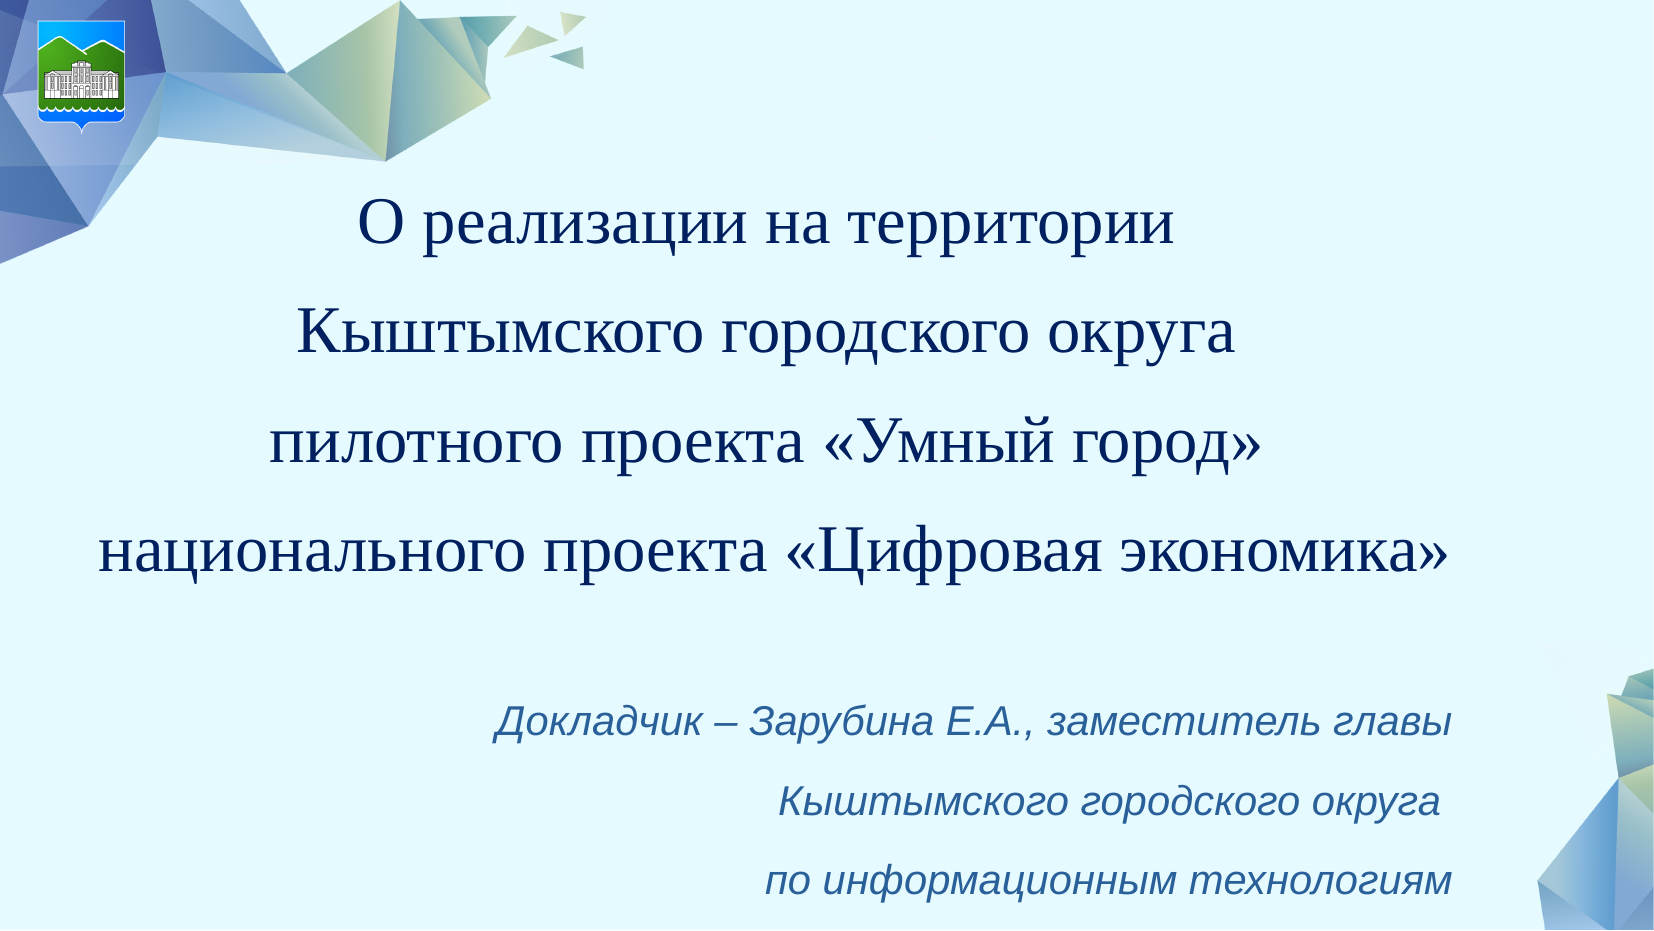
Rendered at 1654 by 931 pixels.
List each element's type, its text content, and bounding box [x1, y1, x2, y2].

subtitle О реализации на территории Кыштымского городского округа пилотного проекта «Умный город» национального проекта «Цифровая экономика» Докладчик – Зарубина Е.А., заместитель главы Кыштымского городского округа по информационным технологиям [98, 174, 1514, 906]
picture [0, 0, 1654, 931]
